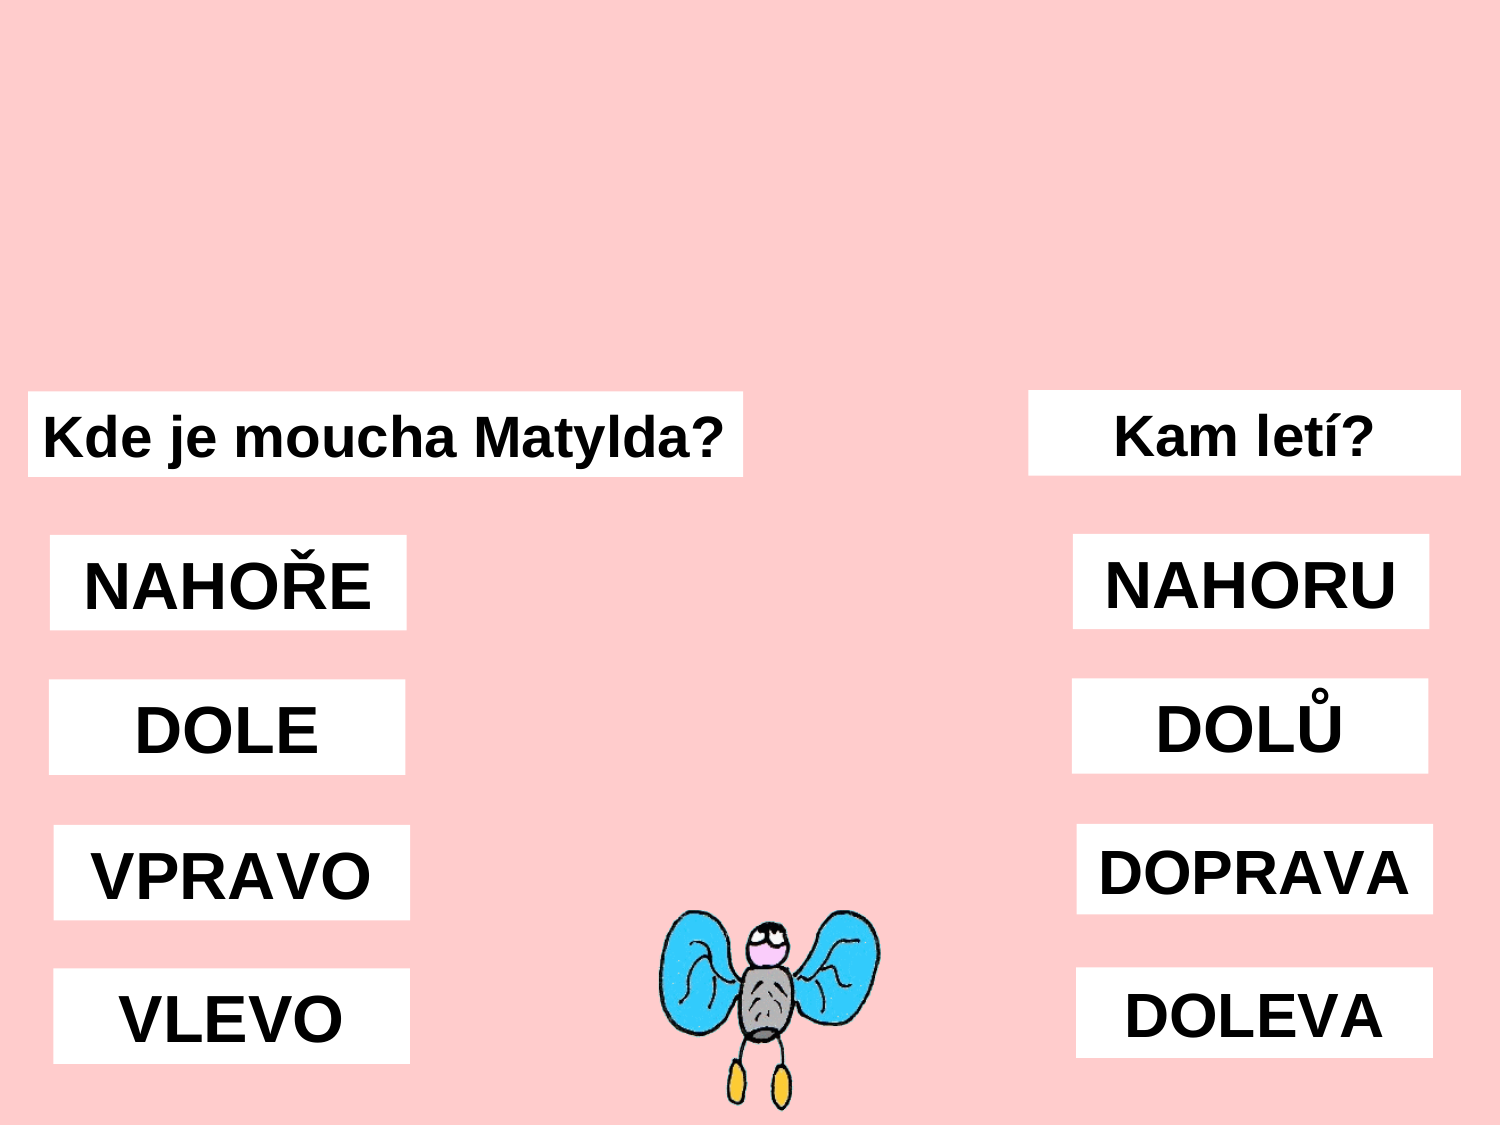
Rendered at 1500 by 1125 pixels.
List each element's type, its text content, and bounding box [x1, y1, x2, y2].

picture [635, 867, 907, 1125]
text_box VPRAVO [53, 824, 411, 921]
text_box NAHORU [1072, 533, 1430, 630]
text_box DOLEVA [1076, 967, 1433, 1058]
text_box Kde je moucha Matylda? [28, 391, 744, 477]
text_box DOLE [48, 679, 406, 775]
text_box NAHOŘE [49, 534, 407, 631]
text_box DOPRAVA [1076, 823, 1434, 915]
text_box DOLŮ [1071, 678, 1429, 774]
text_box VLEVO [53, 968, 410, 1064]
text_box Kam letí? [1028, 390, 1461, 476]
